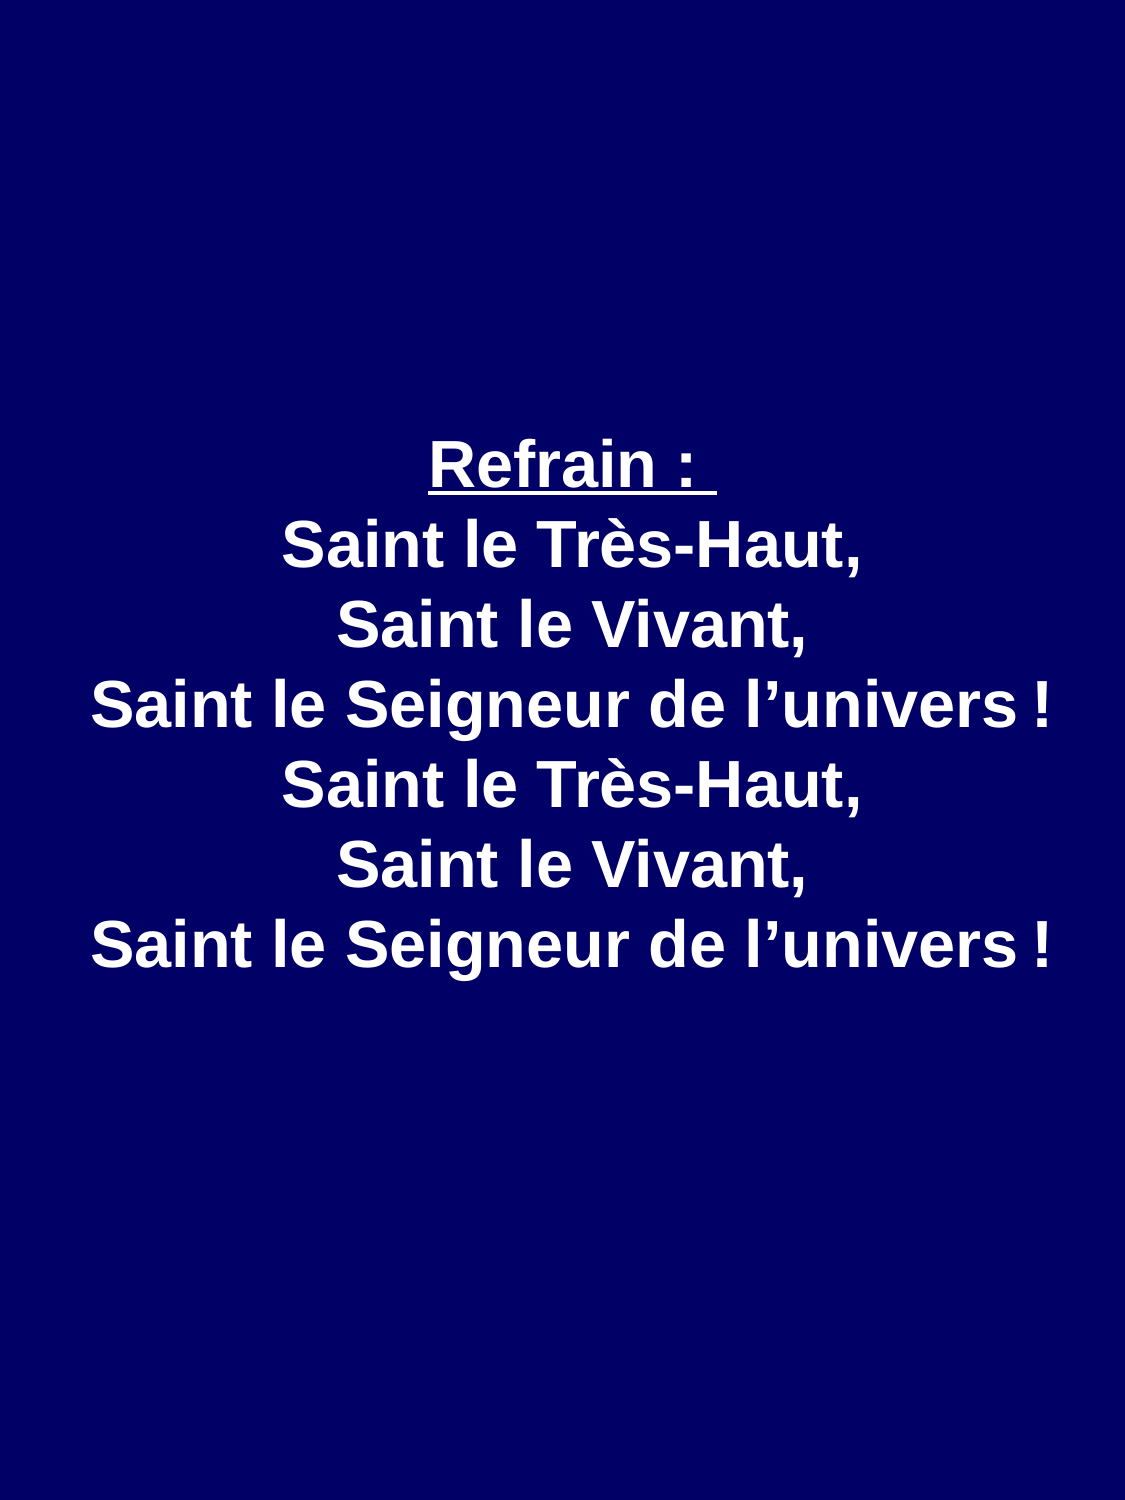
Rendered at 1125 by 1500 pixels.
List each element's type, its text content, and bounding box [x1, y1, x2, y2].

text_box Refrain : Saint le Très-Haut, Saint le Vivant, Saint le Seigneur de l’univers ! Saint le Très-Haut, Saint le Vivant, Saint le Seigneur de l’univers ! [35, 413, 1110, 1363]
